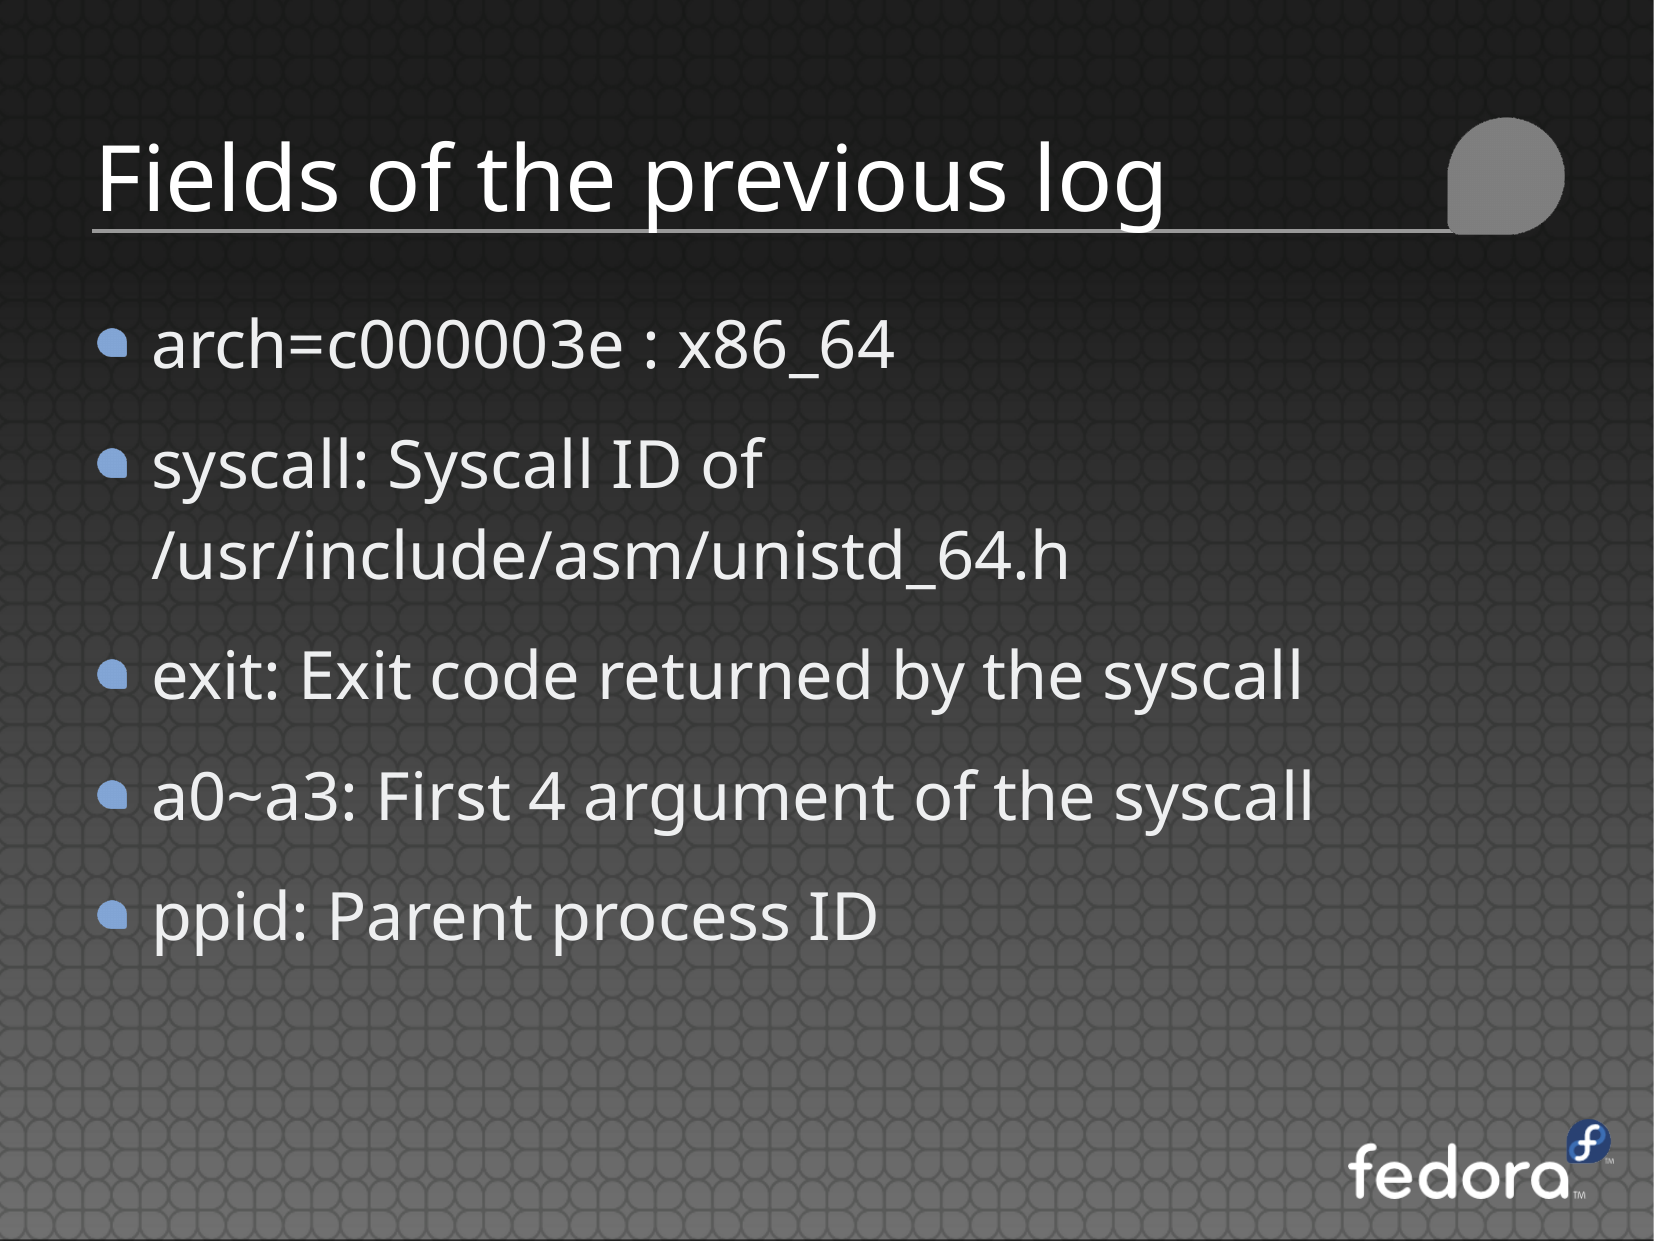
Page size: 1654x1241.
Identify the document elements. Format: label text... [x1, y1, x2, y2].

picture [0, 0, 1654, 1241]
title Fields of the previous log [94, 100, 1426, 251]
list arch=c000003e : x86_64 syscall: Syscall ID of /usr/include/asm/unistd_64.h exit: Exit code returned by the syscall a0~a3: First 4 argument of the syscall ppid: Parent process ID [80, 297, 1569, 1164]
